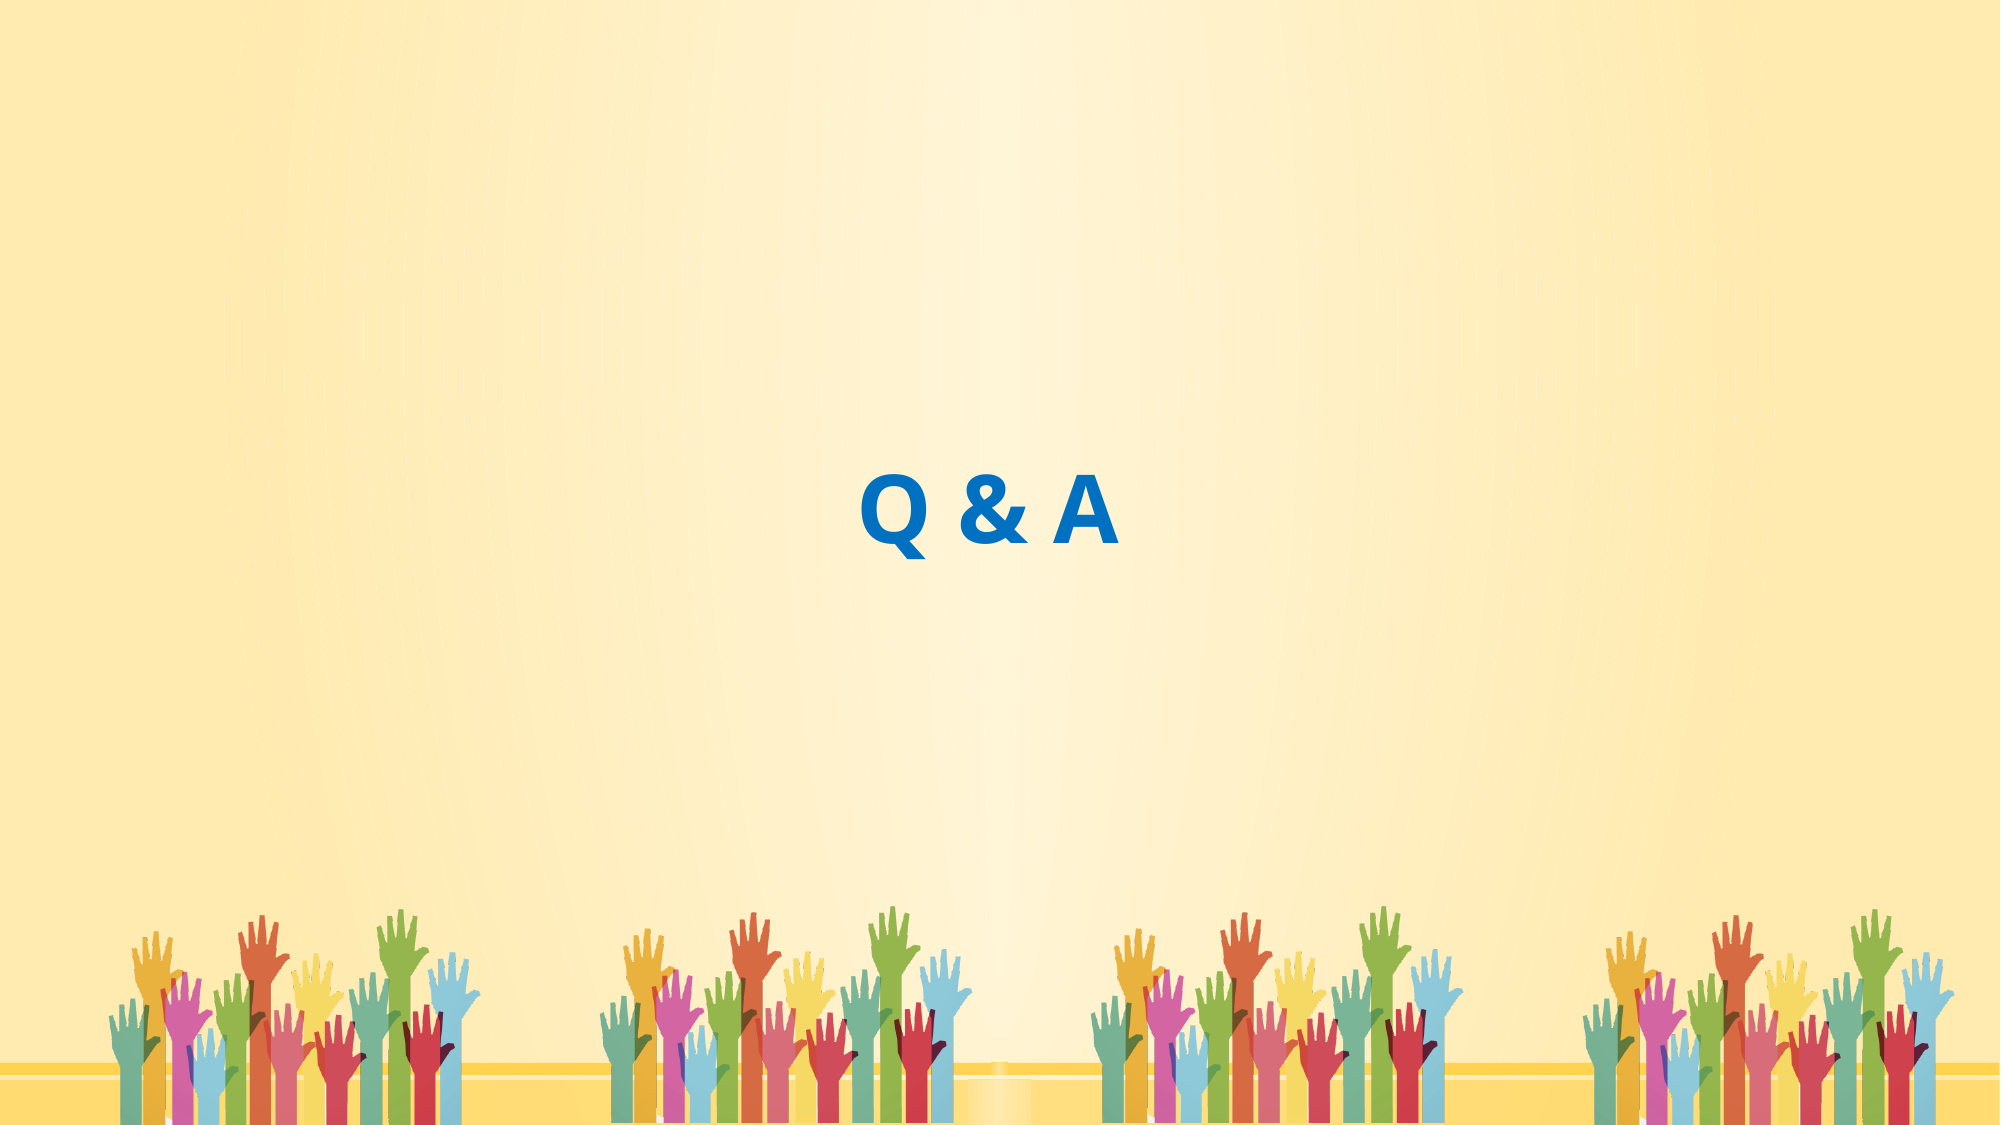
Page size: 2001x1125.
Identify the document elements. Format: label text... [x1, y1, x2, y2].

title Q & A [207, 350, 1768, 637]
picture [1089, 748, 1464, 1123]
picture [107, 751, 481, 1125]
picture [1581, 751, 1955, 1125]
picture [598, 748, 973, 1123]
